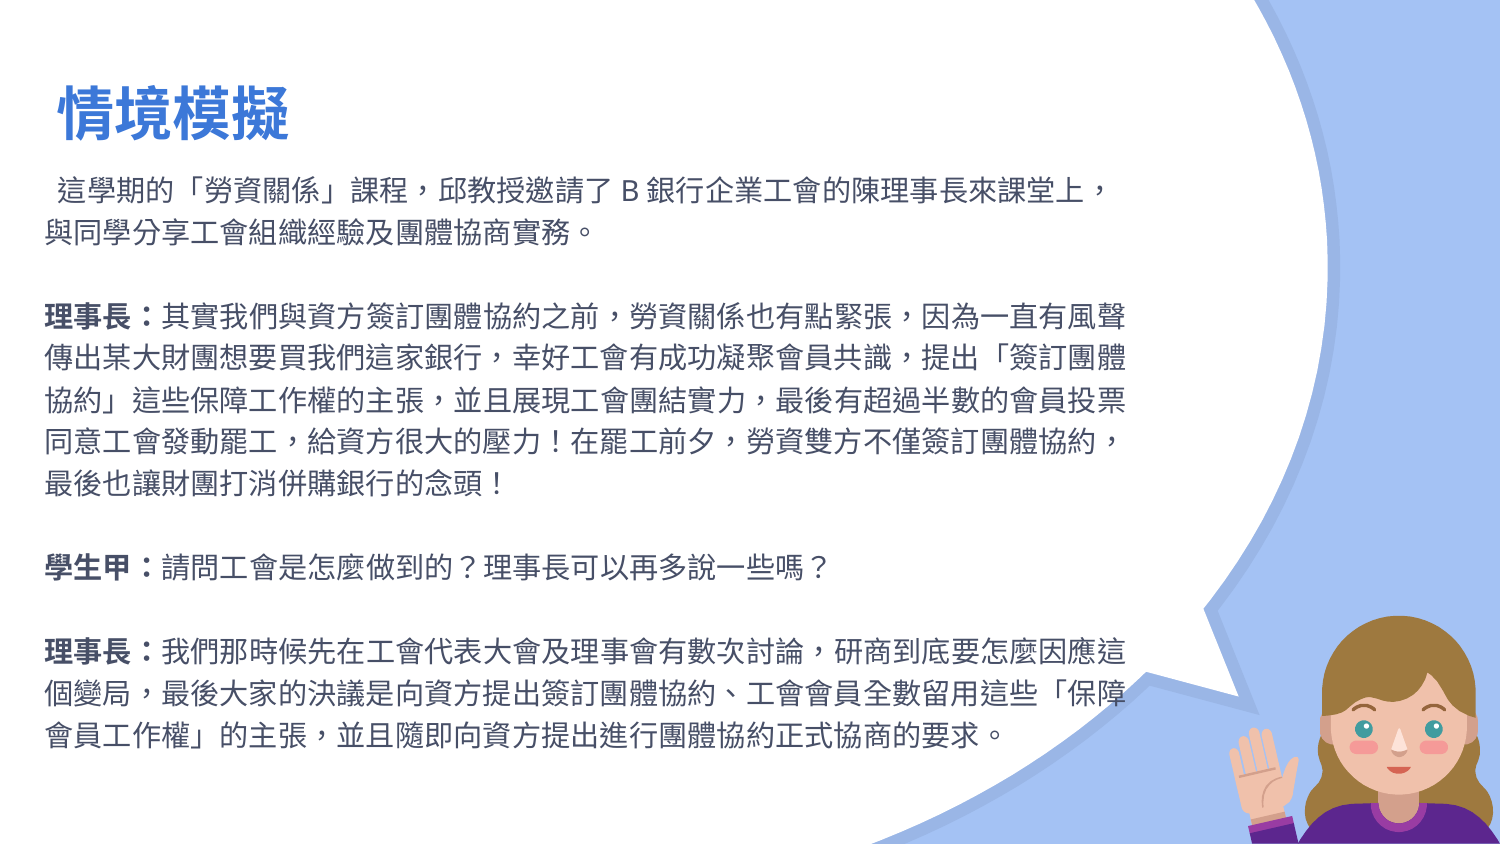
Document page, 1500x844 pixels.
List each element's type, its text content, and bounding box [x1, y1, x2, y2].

subtitle 這學期的「勞資關係」課程，邱教授邀請了B銀行企業工會的陳理事長來課堂上，與同學分享工會組織經驗及團體協商實務。 理事長：其實我們與資方簽訂團體協約之前，勞資關係也有點緊張，因為一直有風聲傳出某大財團想要買我們這家銀行，幸好工會有成功凝聚會員共識，提出「簽訂團體協約」這些保障工作權的主張，並且展現工會團結實力，最後有超過半數的會員投票同意工會發動罷工，給資方很大的壓力！在罷工前夕，勞資雙方不僅簽訂團體協約，最後也讓財團打消併購銀行的念頭！ 學生甲：請問工會是怎麼做到的？理事長可以再多說一些嗎？ 理事長：我們那時候先在工會代表大會及理事會有數次討論，研商到底要怎麼因應這個變局，最後大家的決議是向資方提出簽訂團體協約、工會會員全數留用這些「保障會員工作權」的主張，並且隨即向資方提出進行團體協約正式協商的要求。 [29, 150, 1152, 694]
title 情境模擬 [41, 32, 1022, 162]
text_box [1229, 615, 1500, 844]
